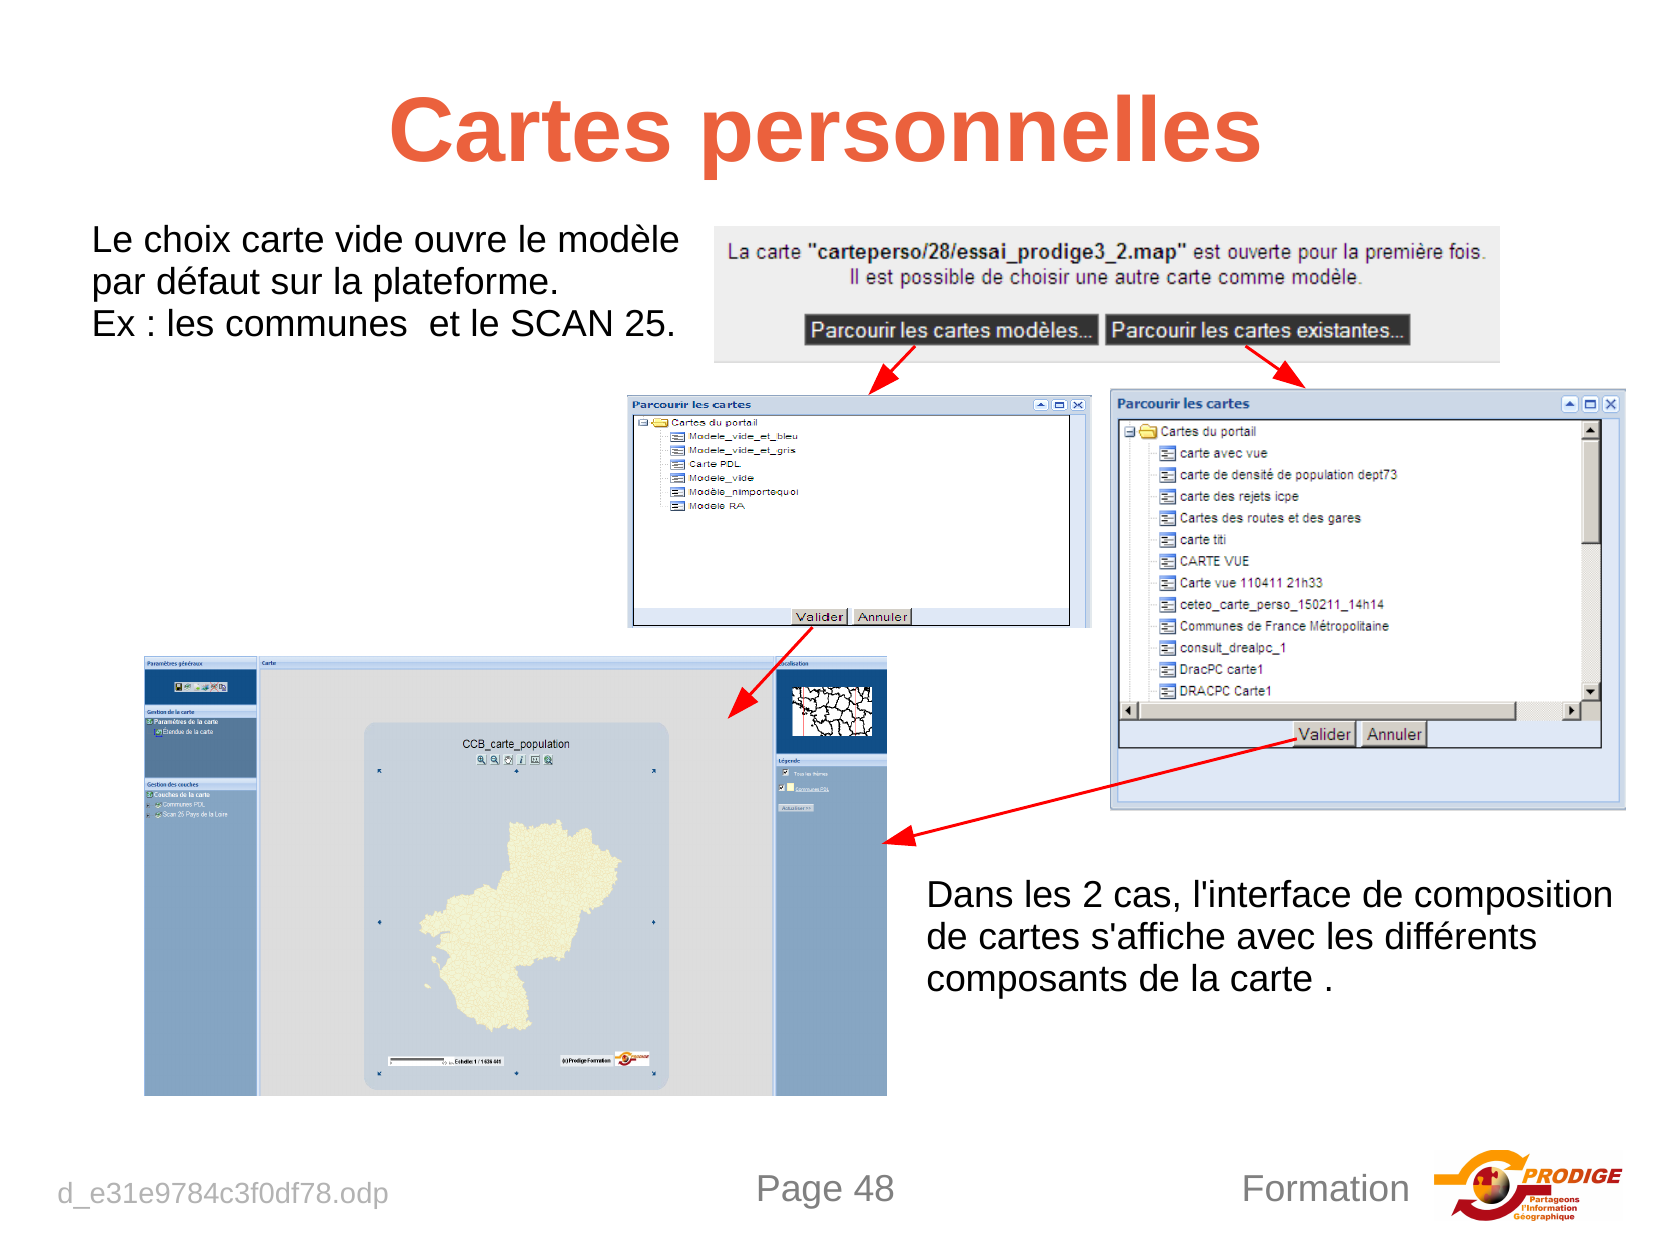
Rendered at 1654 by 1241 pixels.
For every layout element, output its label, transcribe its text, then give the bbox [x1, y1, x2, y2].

picture [714, 226, 1500, 363]
picture [627, 395, 1092, 628]
picture [1110, 388, 1626, 811]
picture [144, 656, 887, 1097]
title Cartes personnelles [82, 33, 1571, 226]
picture [1434, 1150, 1623, 1221]
text_box Dans les 2 cas, l'interface de composition de cartes s'affiche avec les différents composants de la carte . [911, 865, 1640, 1007]
text_box Le choix carte vide ouvre le modèle par défaut sur la plateforme. Ex : les communes et le SCAN 25. [76, 210, 706, 352]
